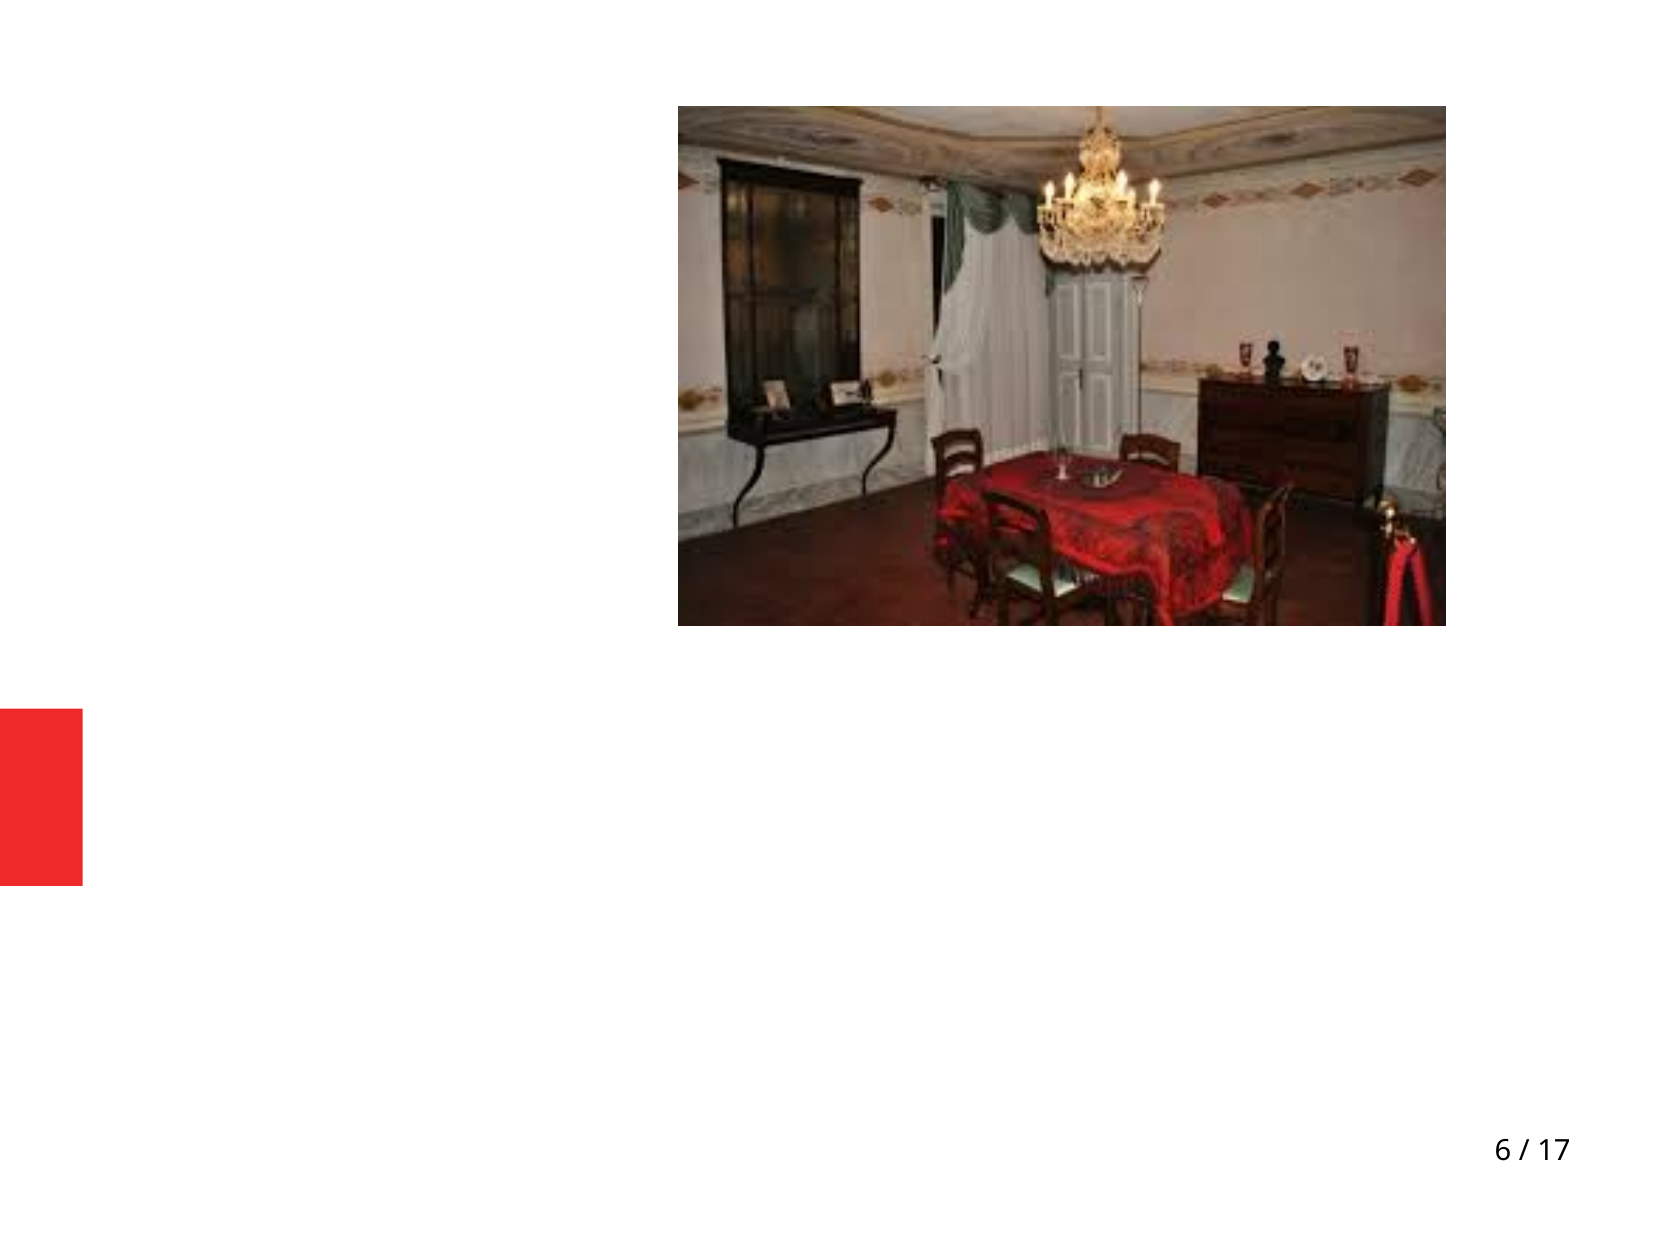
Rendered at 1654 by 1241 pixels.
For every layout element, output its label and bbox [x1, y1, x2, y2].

picture [678, 106, 1446, 626]
